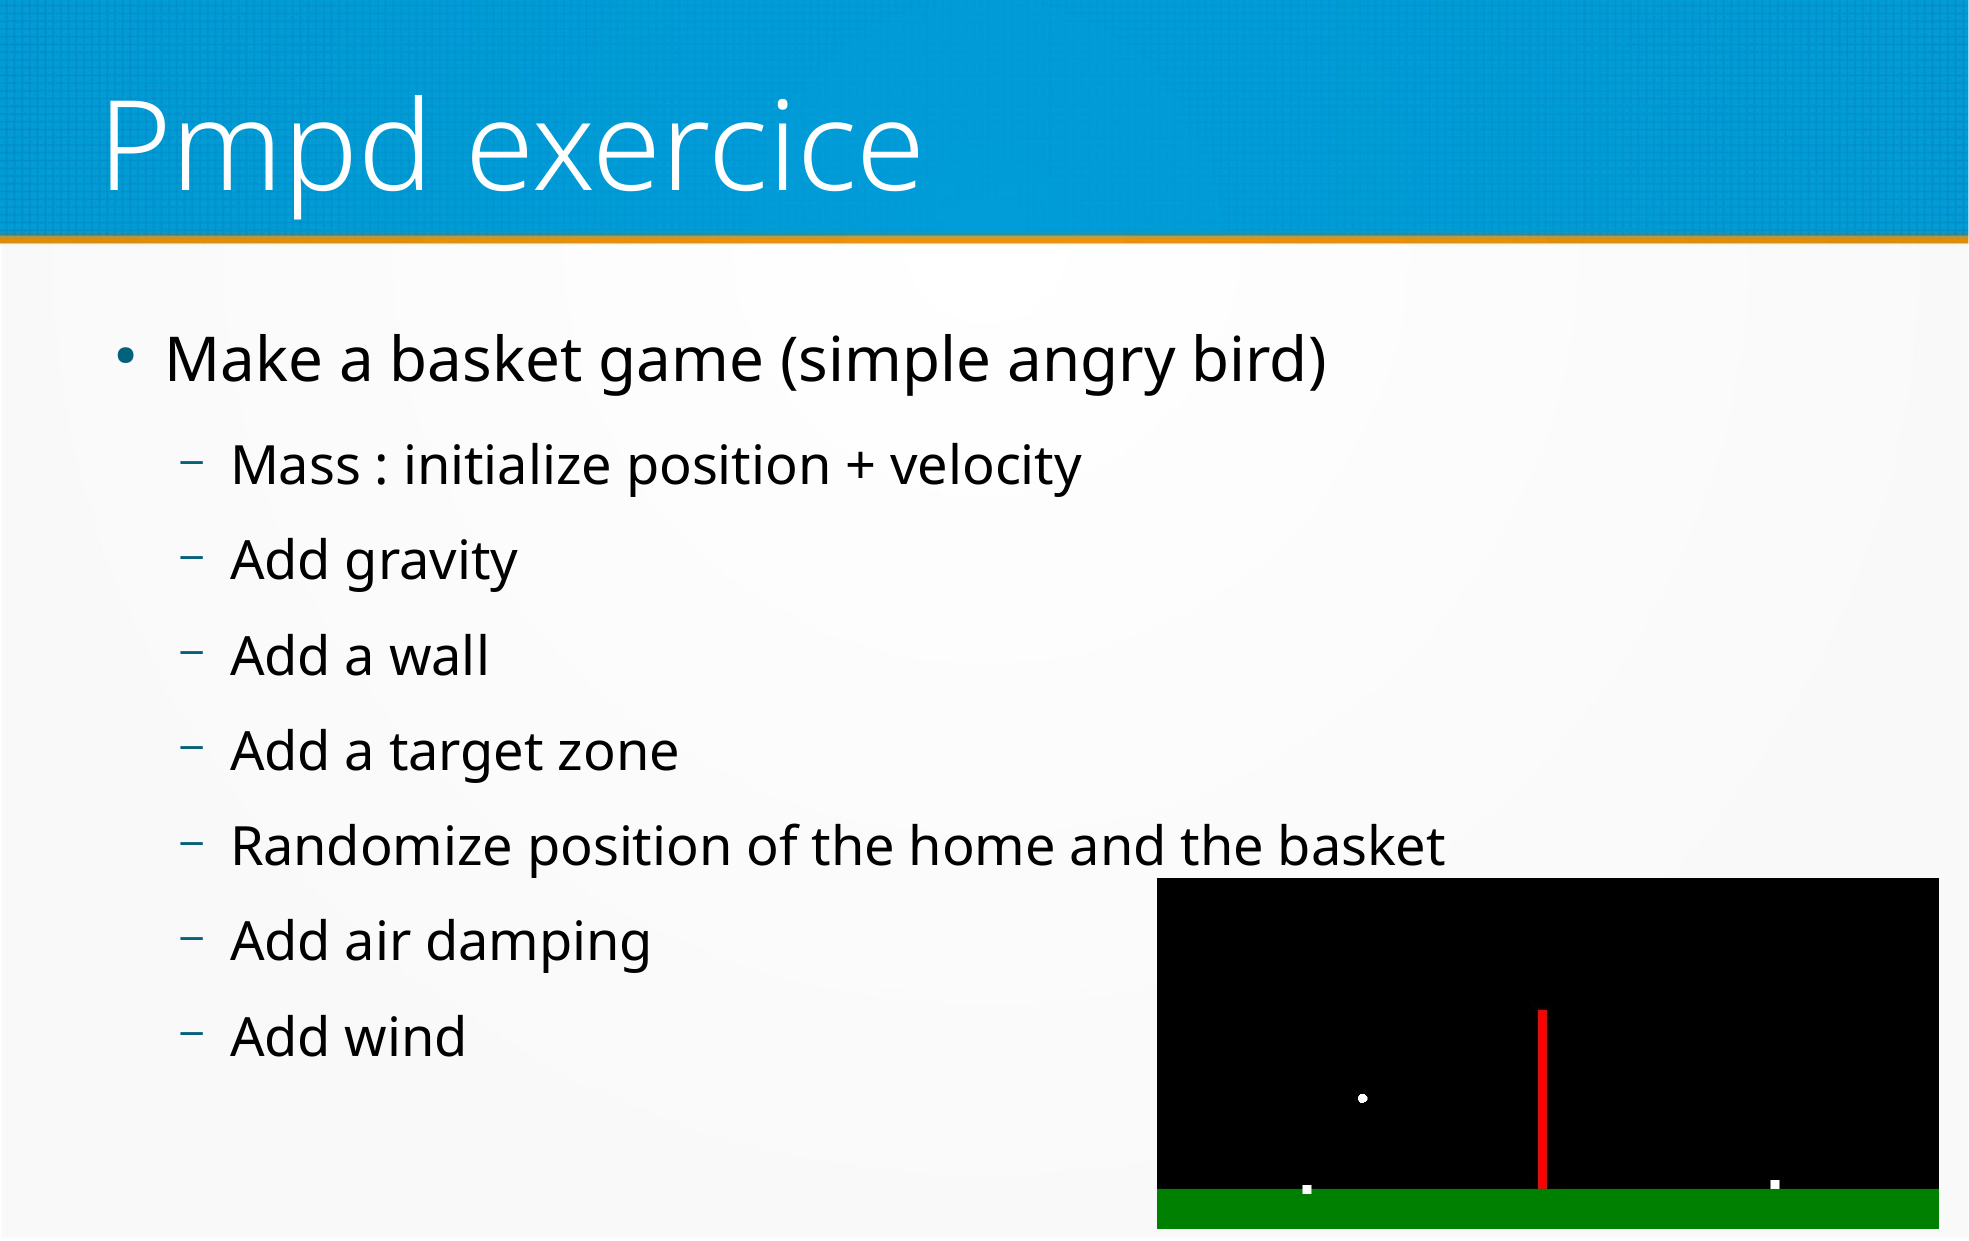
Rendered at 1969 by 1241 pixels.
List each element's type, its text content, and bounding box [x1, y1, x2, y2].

title Pmpd exercice [98, 19, 1870, 227]
list Make a basket game (simple angry bird) Mass : initialize position + velocity Add gravity Add a wall Add a target zone Randomize position of the home and the basket Add air damping Add wind [98, 315, 1861, 1081]
picture [0, 233, 1969, 1241]
